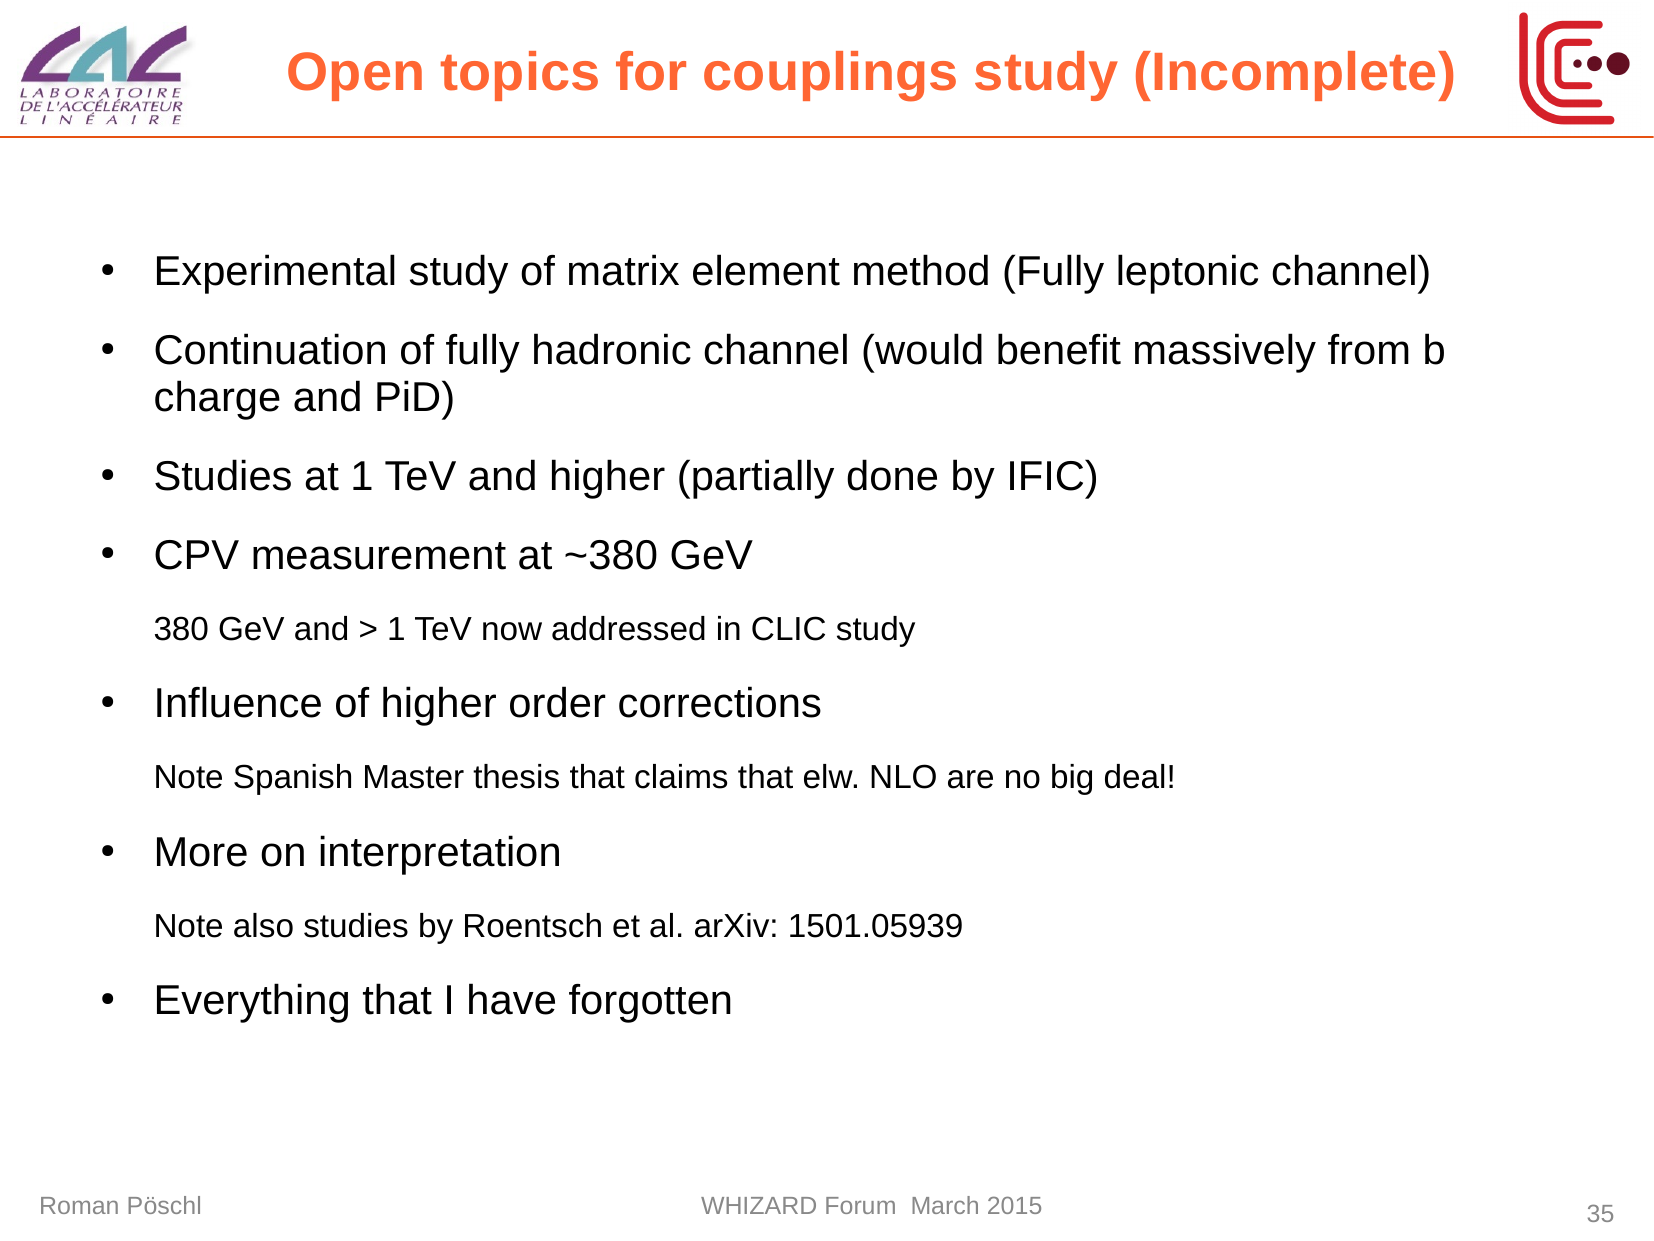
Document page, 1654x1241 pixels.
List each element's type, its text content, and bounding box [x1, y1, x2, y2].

list Experimental study of matrix element method (Fully leptonic channel) Continuation of fully hadronic channel (would benefit massively from b charge and PiD) Studies at 1 TeV and higher (partially done by IFIC) CPV measurement at ~380 GeV 380 GeV and > 1 TeV now addressed in CLIC study Influence of higher order corrections Note Spanish Master thesis that claims that elw. NLO are no big deal! More on interpretation Note also studies by Roentsch et al. arXiv: 1501.05939 Everything that I have forgotten [82, 248, 1571, 1067]
picture [1508, 2, 1641, 135]
title Open topics for couplings study (Incomplete) [128, 29, 1617, 113]
picture [17, 22, 199, 127]
